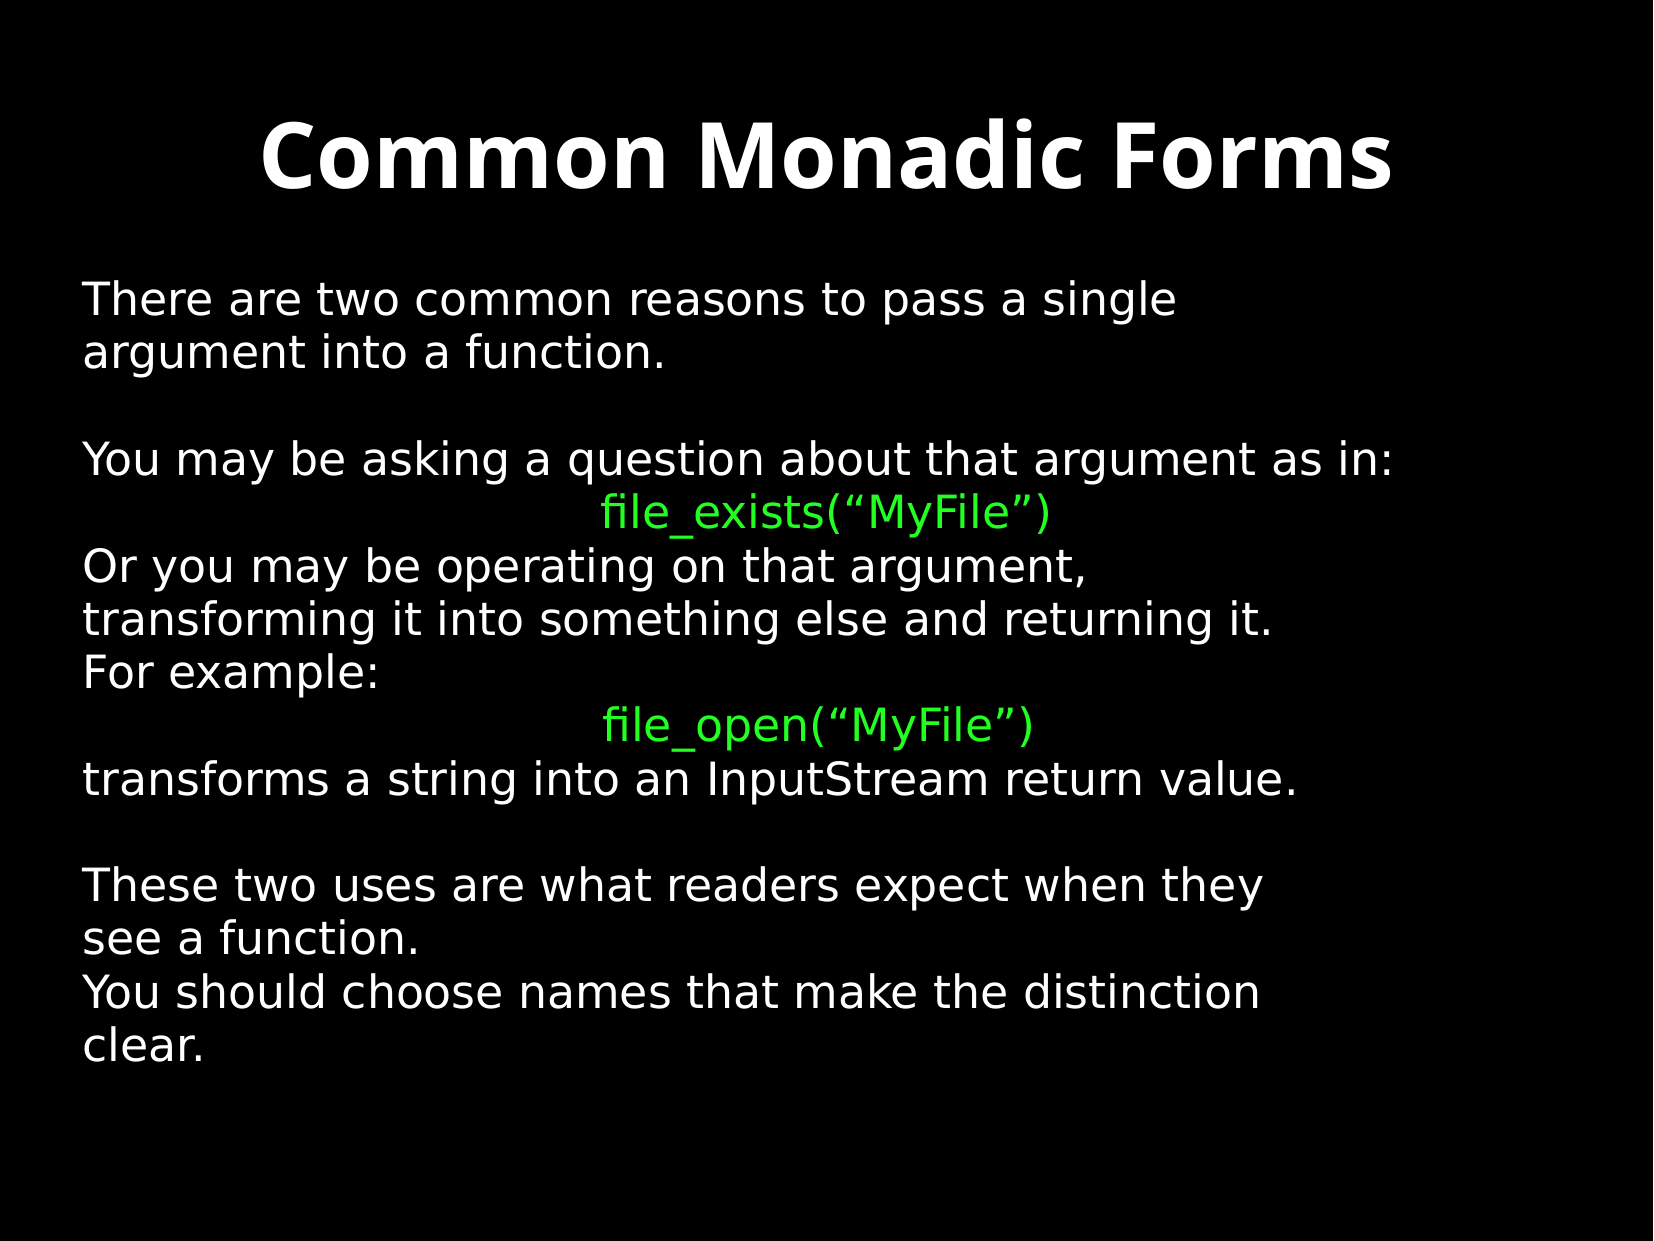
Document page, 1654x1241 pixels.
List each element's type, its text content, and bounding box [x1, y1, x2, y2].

title Common Monadic Forms [82, 56, 1571, 250]
subtitle There are two common reasons to pass a single argument into a function. You may be asking a question about that argument as in: file_exists(“MyFile”) Or you may be operating on that argument, transforming it into something else and returning it. For example: file_open(“MyFile”) transforms a string into an InputStream return value. These two uses are what readers expect when they see a function. You should choose names that make the distinction clear. [82, 273, 1571, 1126]
